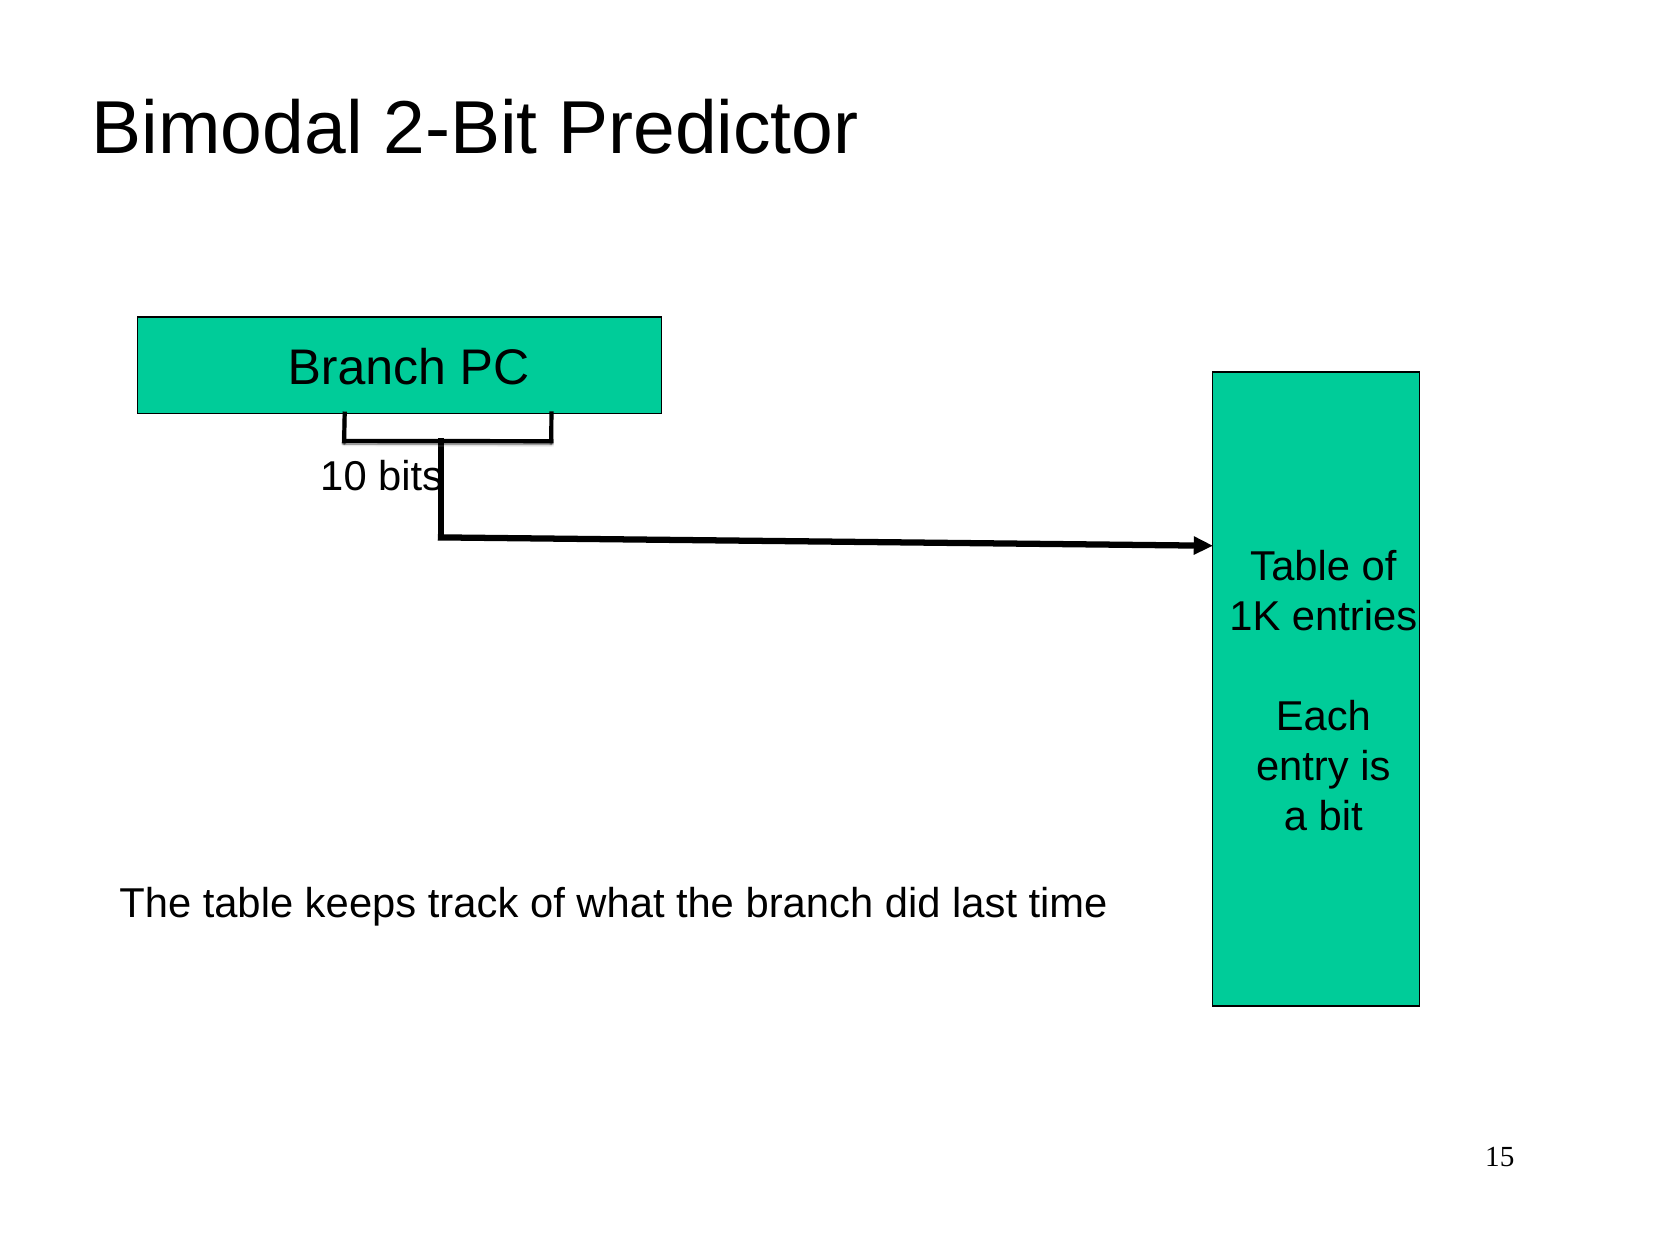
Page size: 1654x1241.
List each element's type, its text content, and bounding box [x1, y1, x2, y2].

text_box Table of 1K entries Each entry is a bit [1212, 371, 1420, 1006]
text_box 10 bits [290, 440, 459, 507]
text_box Bimodal 2-Bit Predictor [77, 71, 874, 177]
text_box The table keeps track of what the branch did last time [89, 868, 1123, 934]
text_box Branch PC [137, 316, 662, 414]
text_box <number> [1184, 1129, 1530, 1213]
